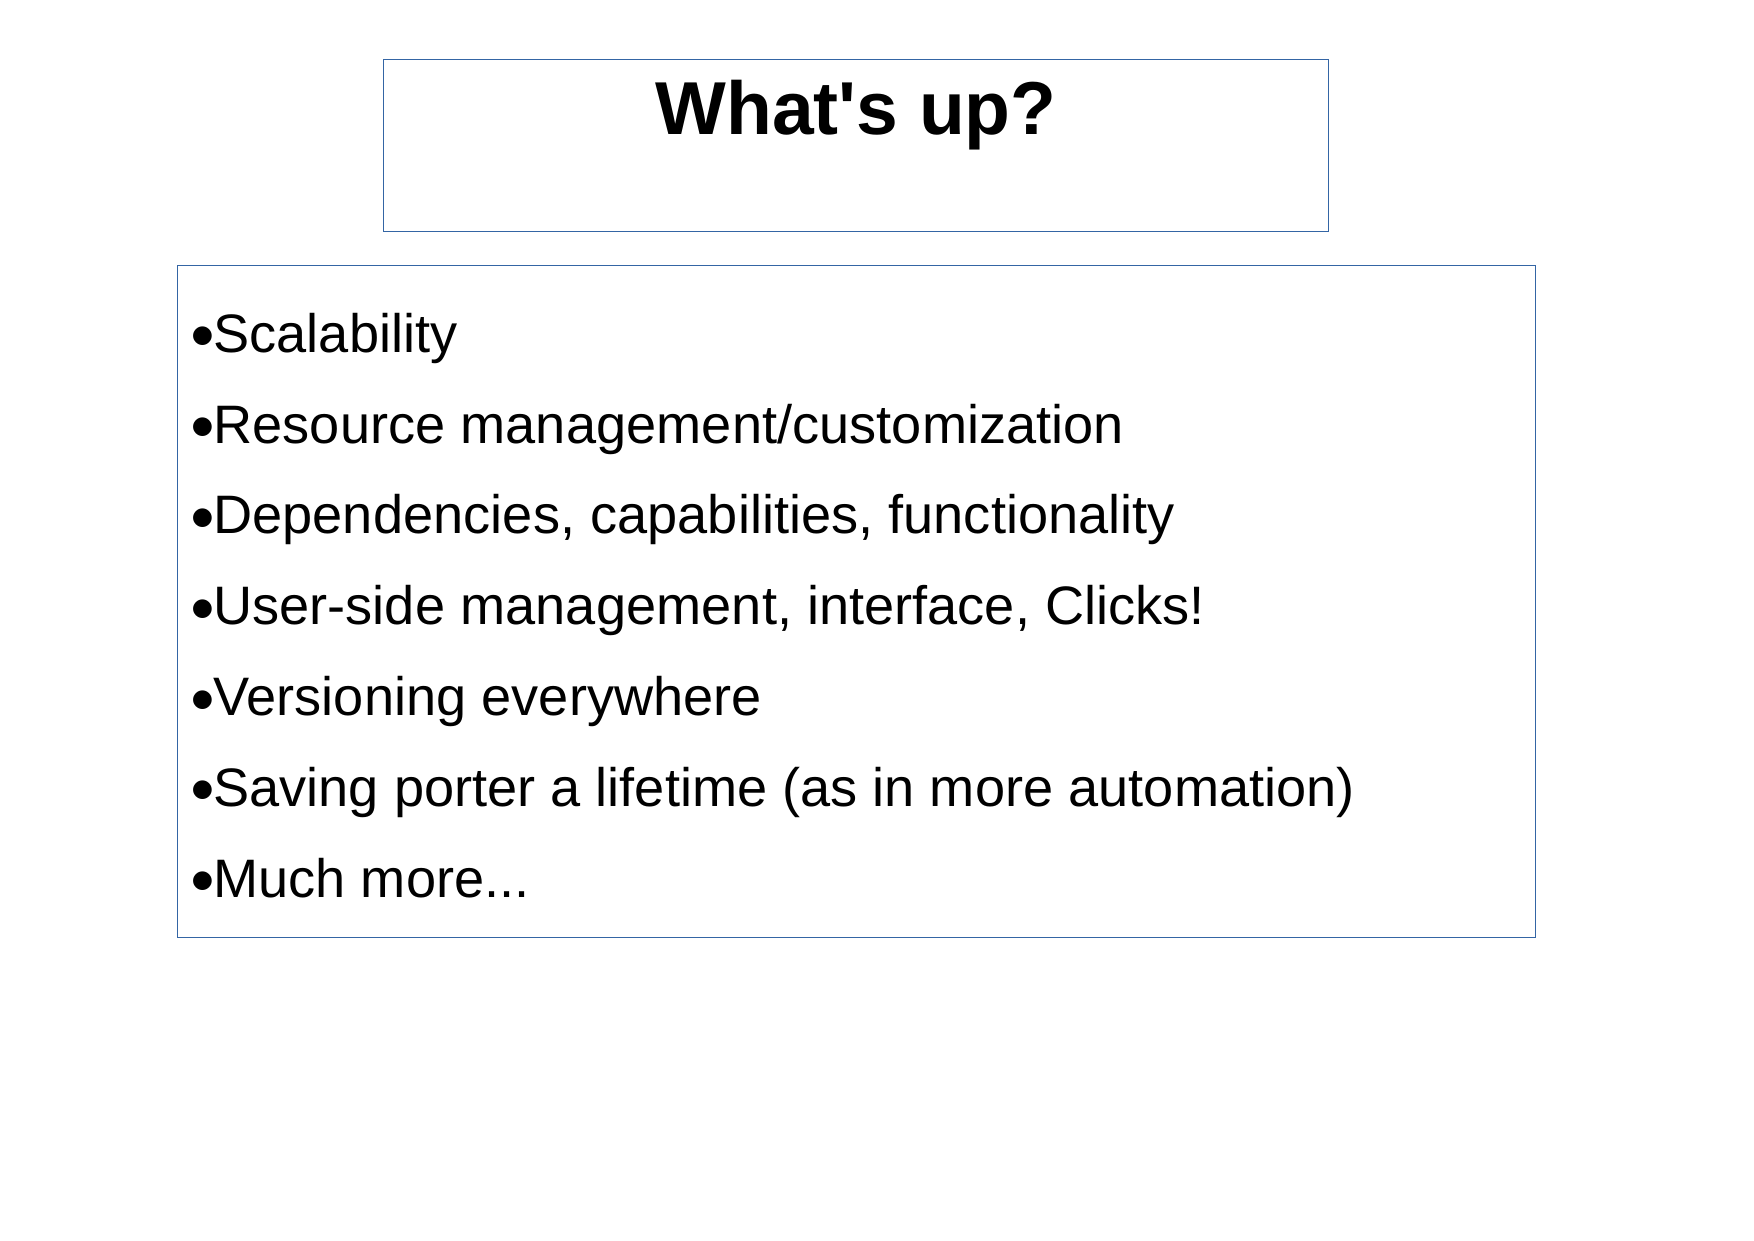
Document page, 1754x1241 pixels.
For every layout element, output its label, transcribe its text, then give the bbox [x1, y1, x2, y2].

text_box Scalability Resource management/customization Dependencies, capabilities, functionality User-side management, interface, Clicks! Versioning everywhere Saving porter a lifetime (as in more automation) Much more... [177, 265, 1536, 938]
text_box What's up? [383, 59, 1329, 232]
